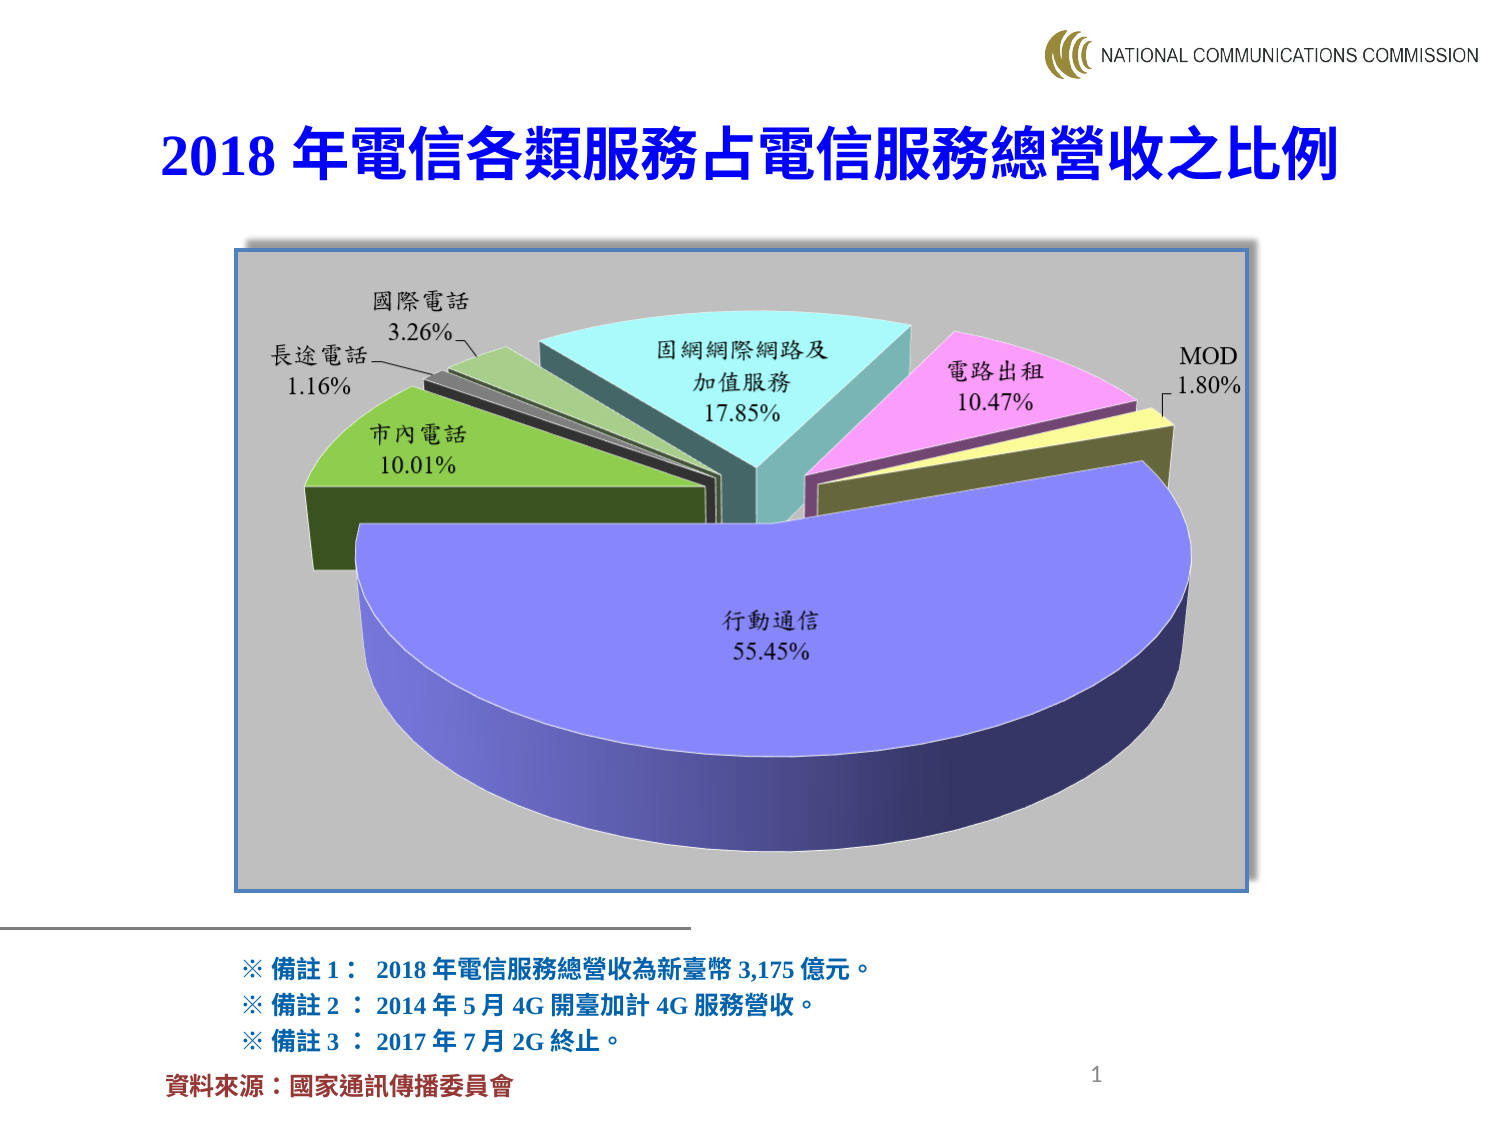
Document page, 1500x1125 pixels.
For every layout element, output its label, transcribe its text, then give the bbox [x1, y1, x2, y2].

text_box [1074, 1042, 1426, 1103]
picture [1045, 30, 1479, 79]
text_box 資料來源：國家通訊傳播委員會 [0, 1063, 703, 1109]
text_box ※備註1：2018年電信服務總營收為新臺幣3,175億元。 ※備註2：2014年5月4G開臺加計4G服務營收。 ※備註3：2017年7月2G終止。 [0, 940, 1424, 1065]
text_box 2018年電信各類服務占電信服務總營收之比例 [0, 90, 1500, 216]
picture [234, 231, 1266, 894]
